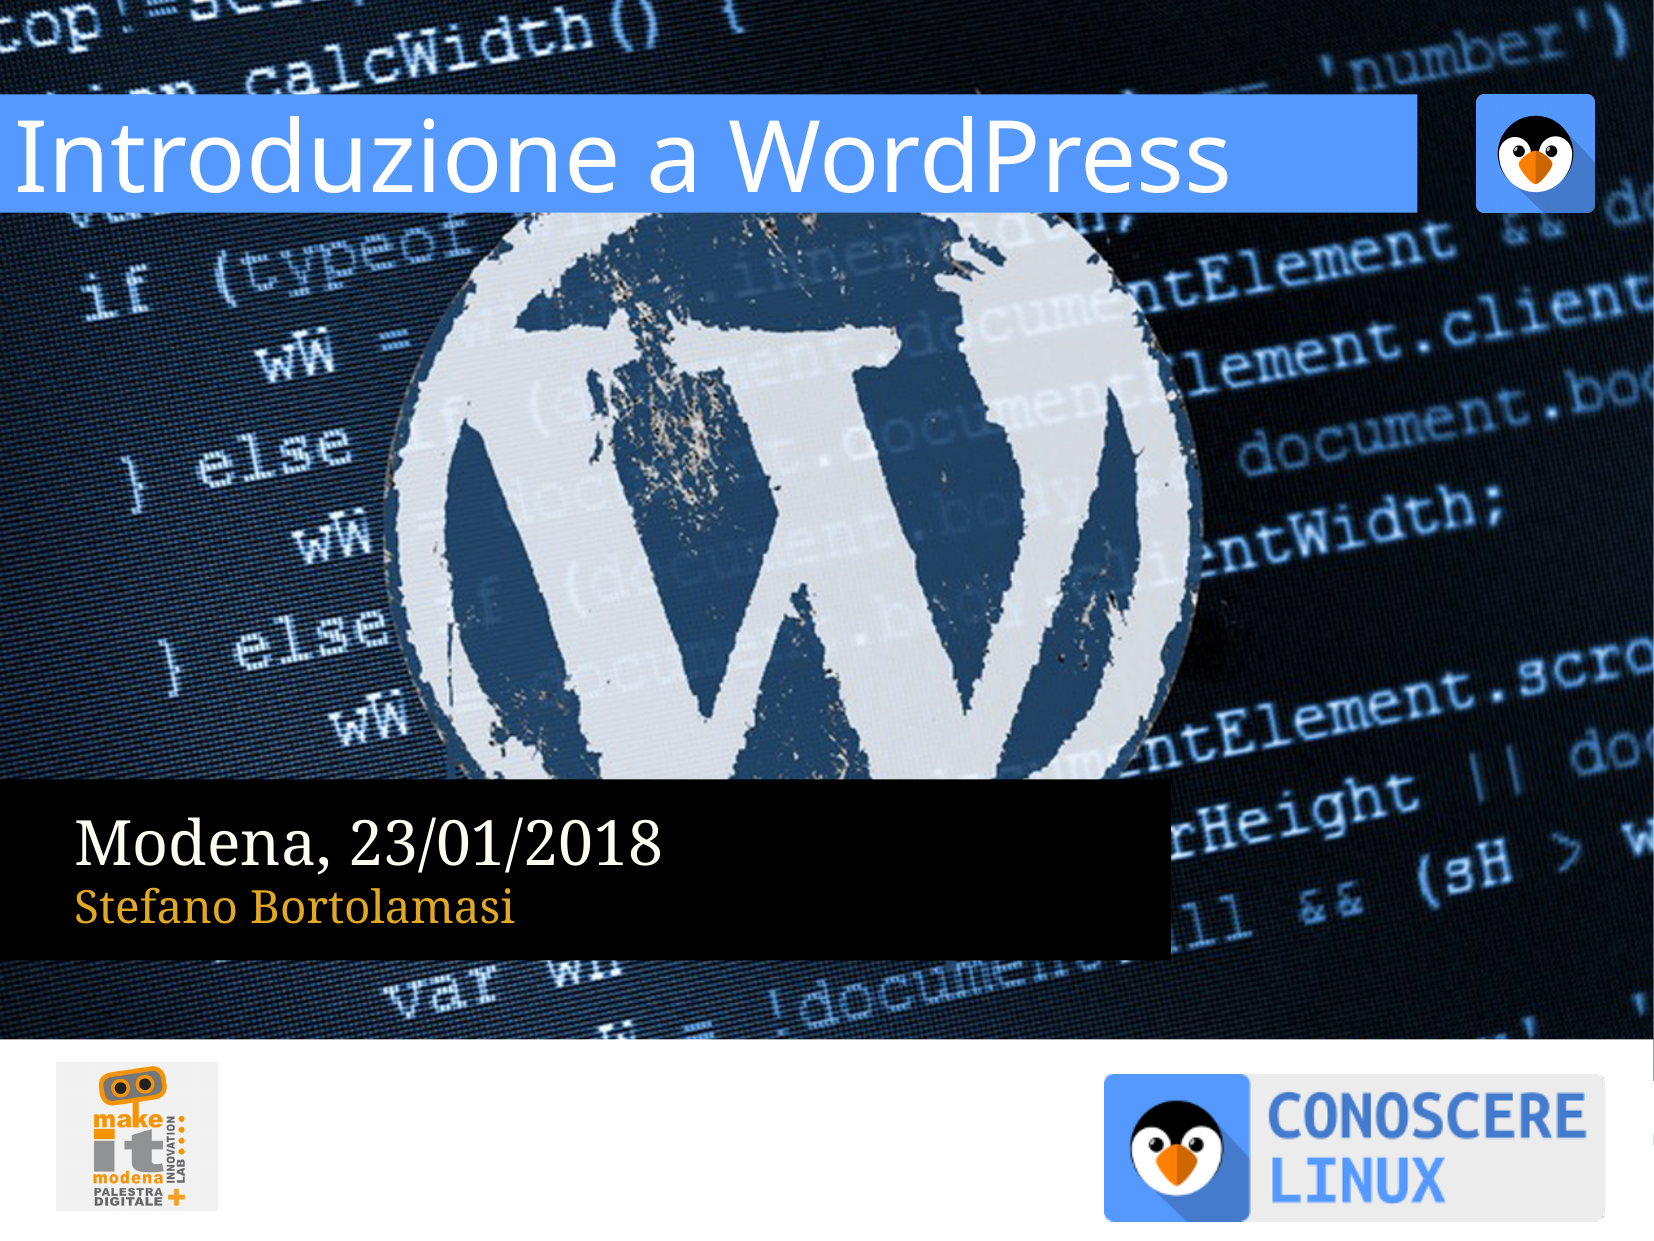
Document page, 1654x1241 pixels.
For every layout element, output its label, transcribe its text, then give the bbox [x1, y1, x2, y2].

picture [56, 1062, 218, 1211]
text_box [0, 779, 1171, 961]
picture [1104, 1074, 1605, 1222]
text_box [0, 1039, 1654, 1241]
text_box Modena, 23/01/2018 Stefano Bortolamasi [59, 787, 1113, 1032]
picture [0, 0, 1654, 1039]
text_box Introduzione a WordPress [0, 94, 1418, 213]
